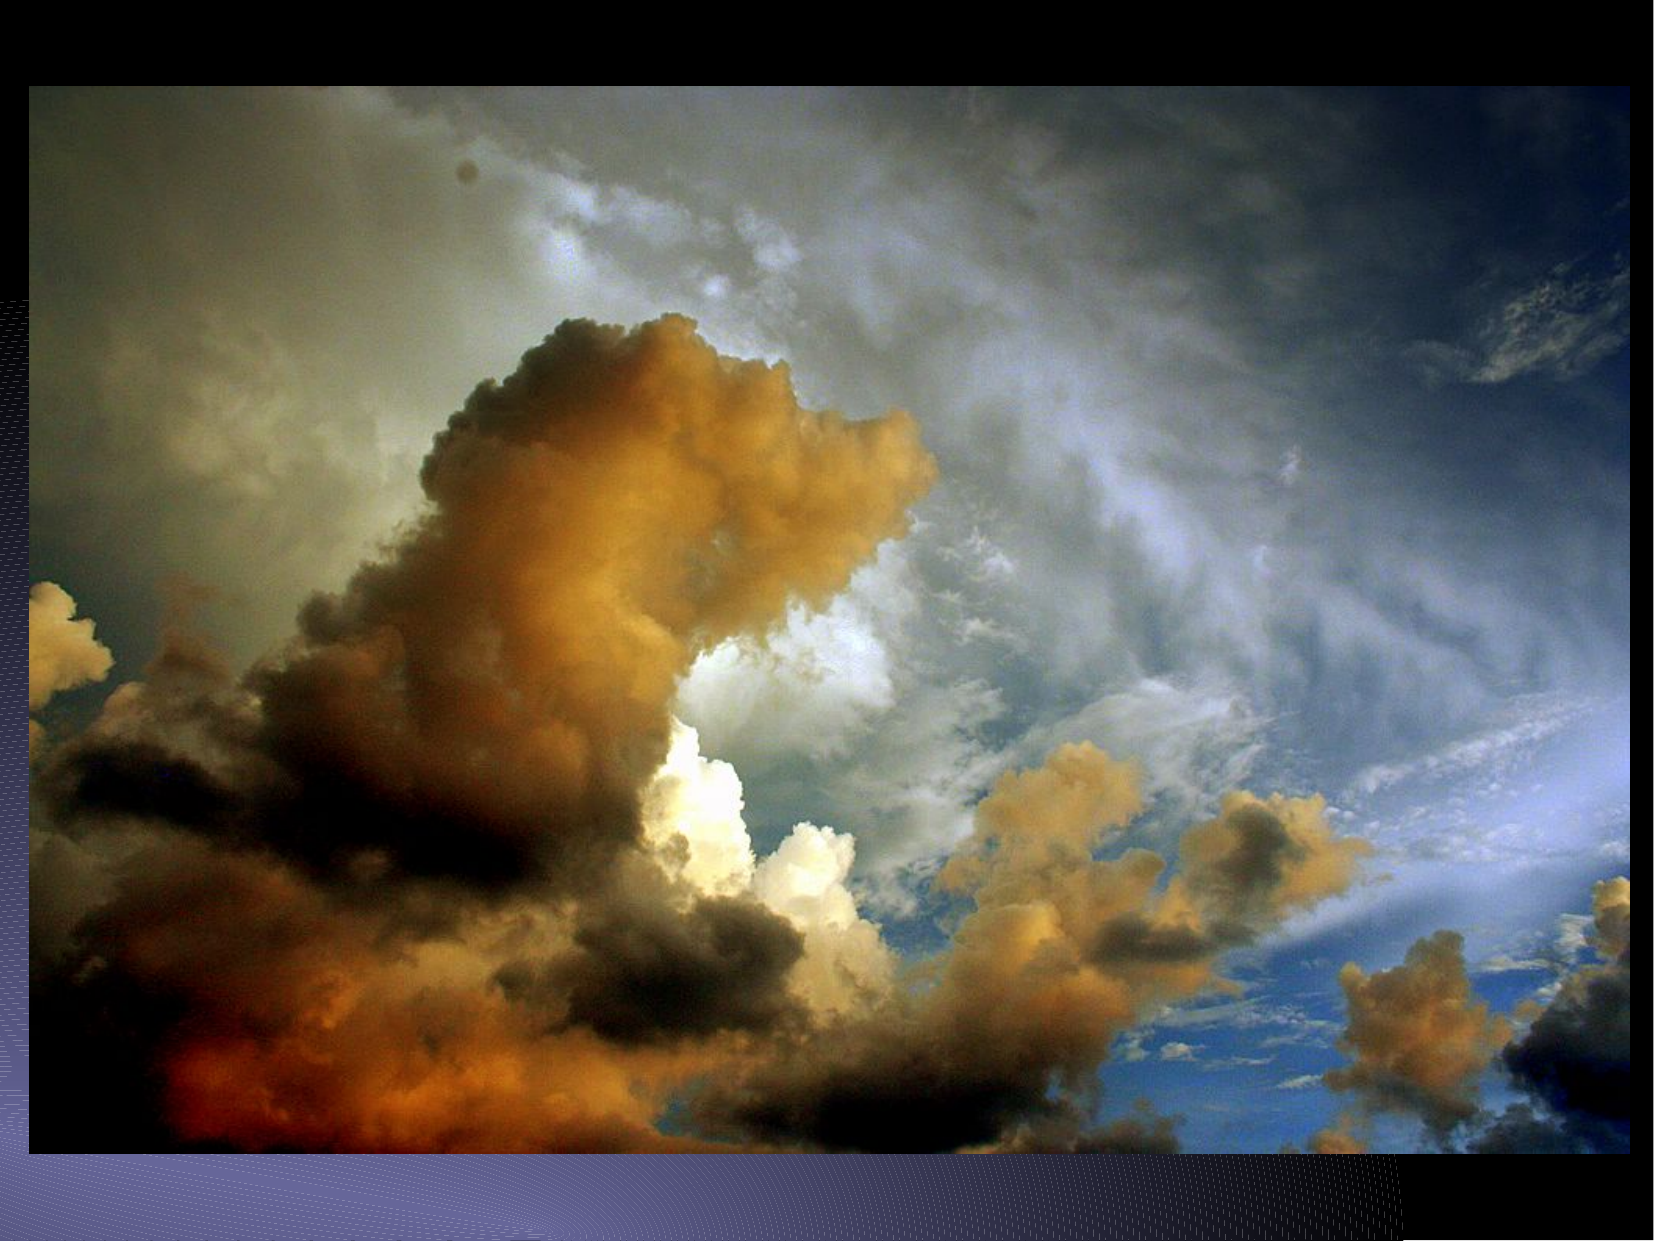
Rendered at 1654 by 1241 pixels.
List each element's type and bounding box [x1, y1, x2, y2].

picture [29, 86, 1630, 1154]
